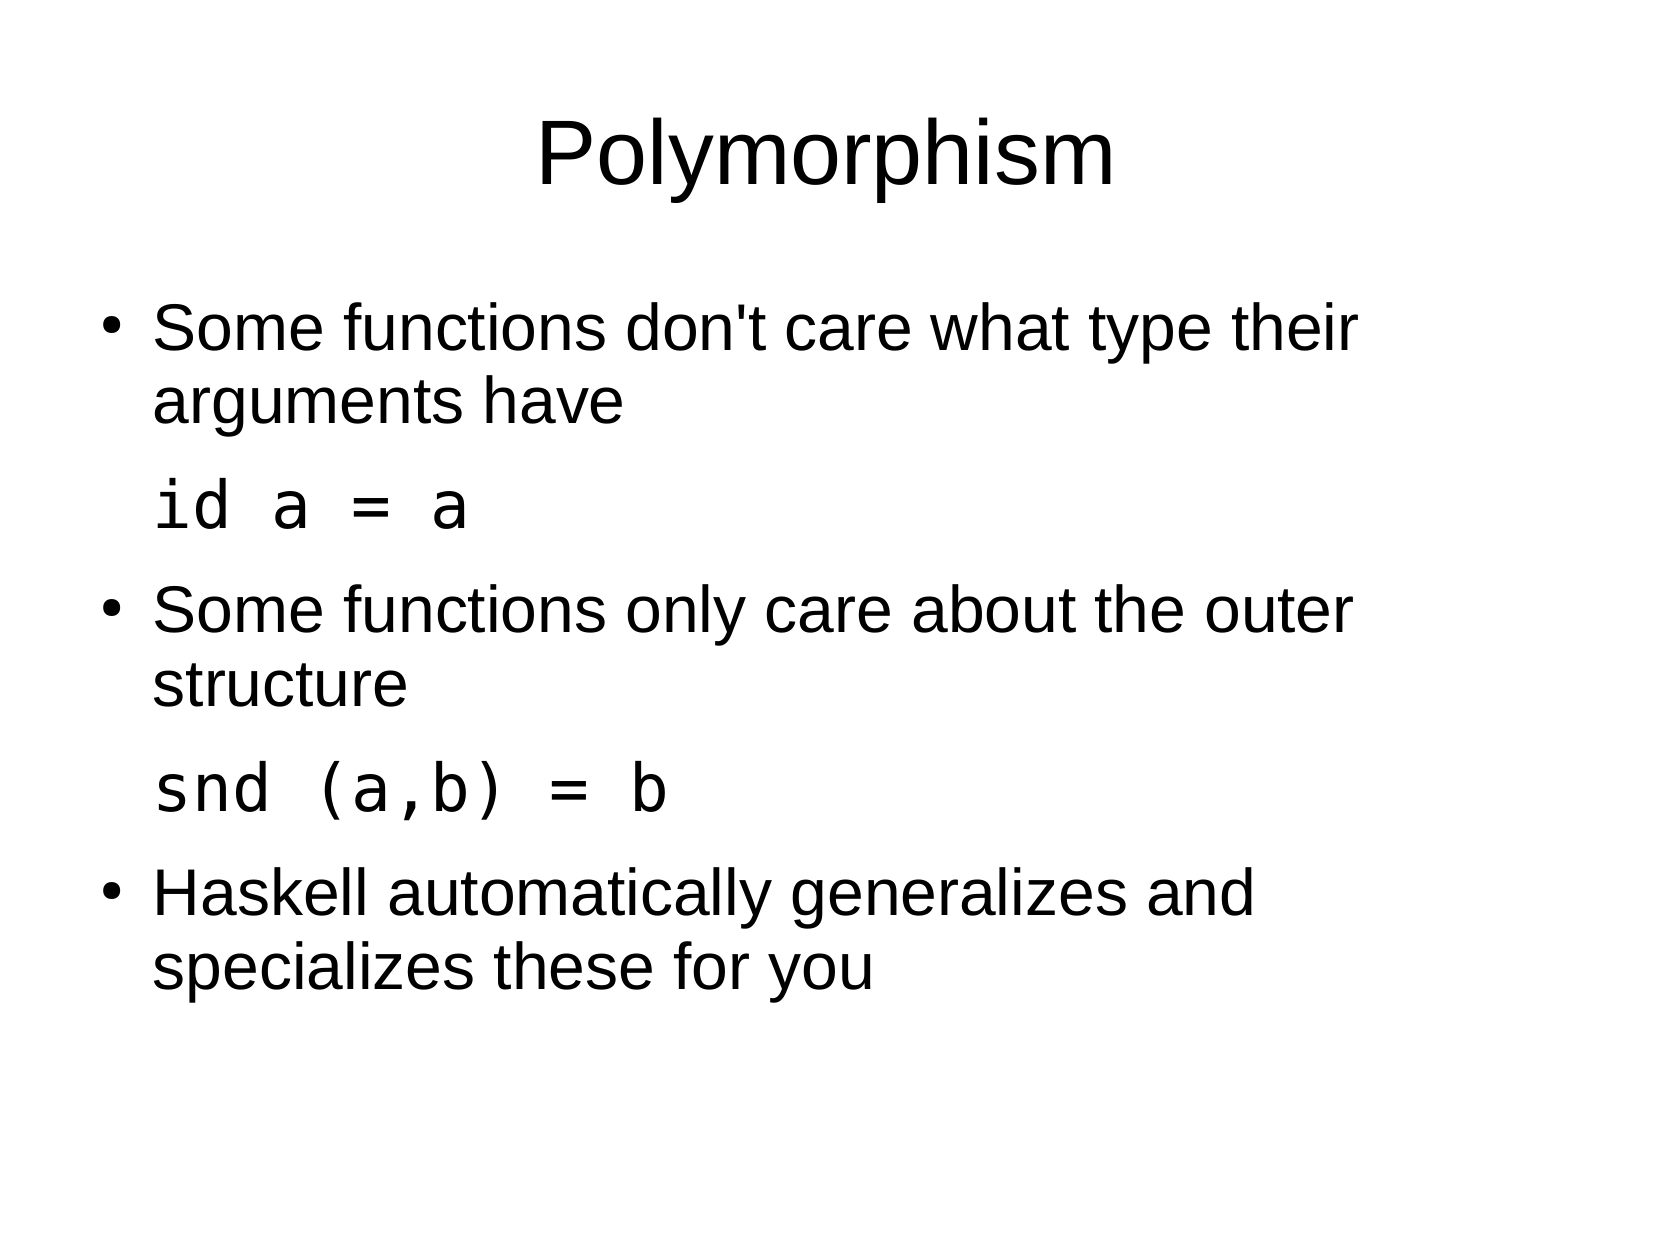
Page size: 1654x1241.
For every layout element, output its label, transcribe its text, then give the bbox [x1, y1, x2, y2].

list Some functions don't care what type their arguments have id a = a Some functions only care about the outer structure snd (a,b) = b Haskell automatically generalizes and specializes these for you [82, 290, 1571, 1010]
title Polymorphism [82, 49, 1571, 257]
